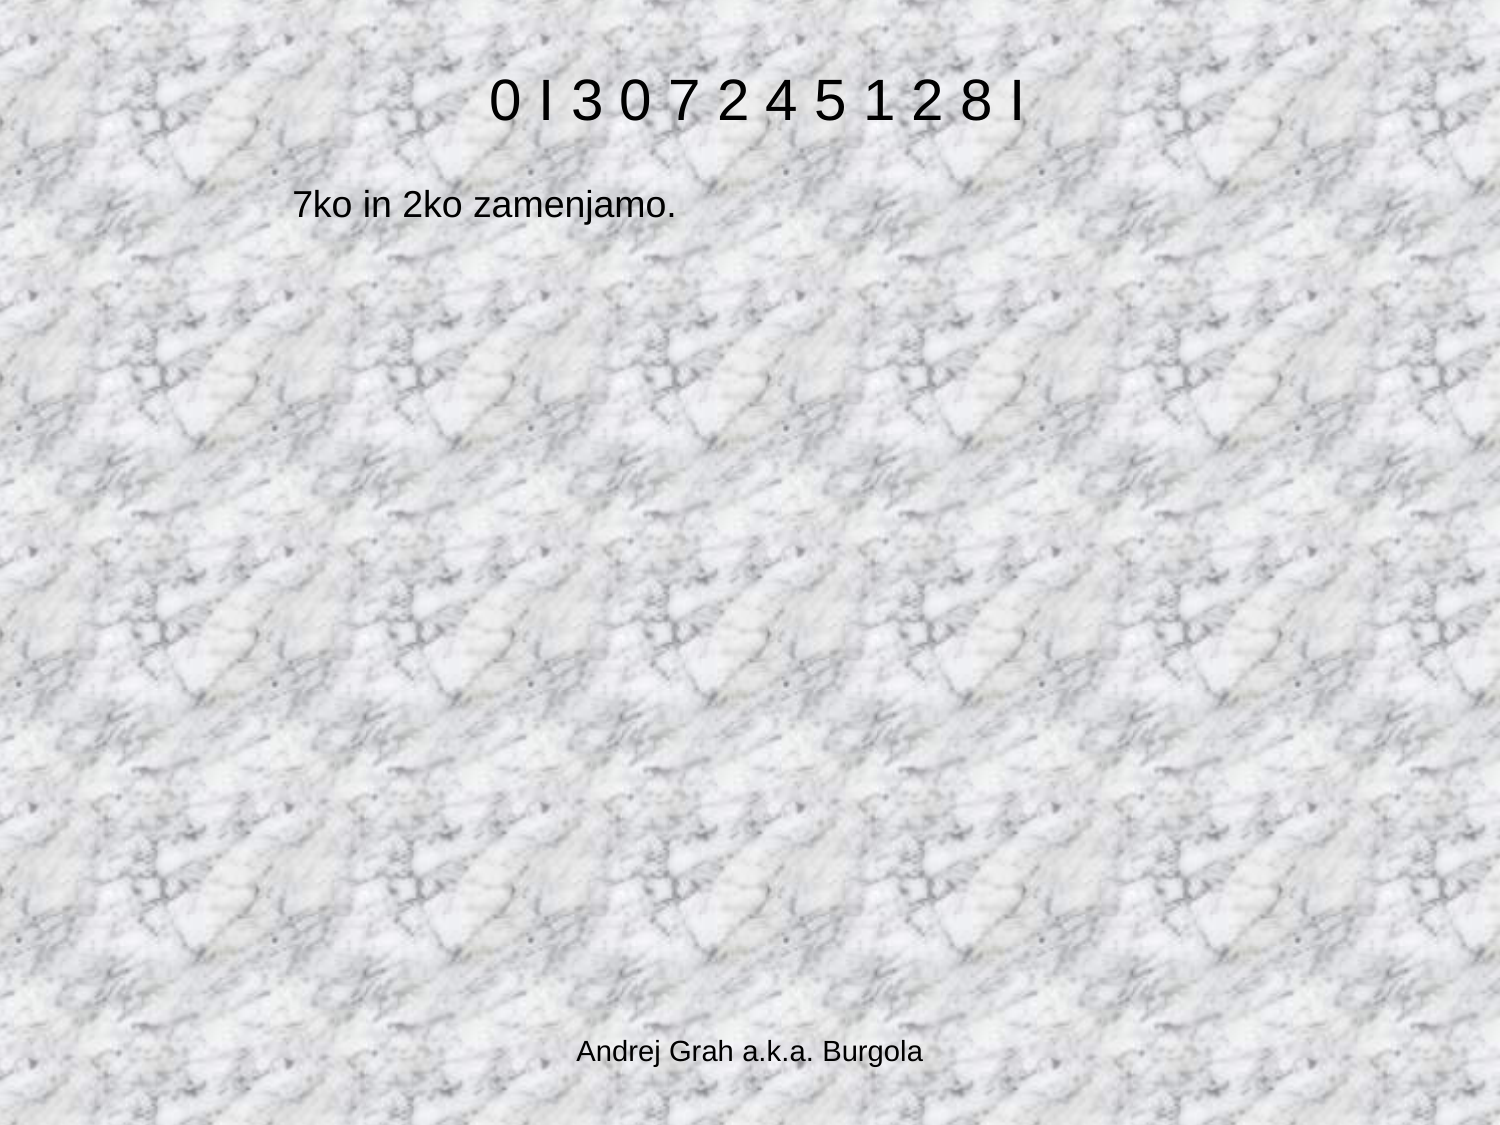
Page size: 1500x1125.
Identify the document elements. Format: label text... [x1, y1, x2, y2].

text_box 7ko in 2ko zamenjamo. [277, 172, 1247, 234]
text_box 0 I 3 0 7 2 4 5 1 2 8 I [265, 54, 1235, 141]
text_box Andrej Grah a.k.a. Burgola [512, 1024, 988, 1103]
picture [0, 0, 1500, 1125]
